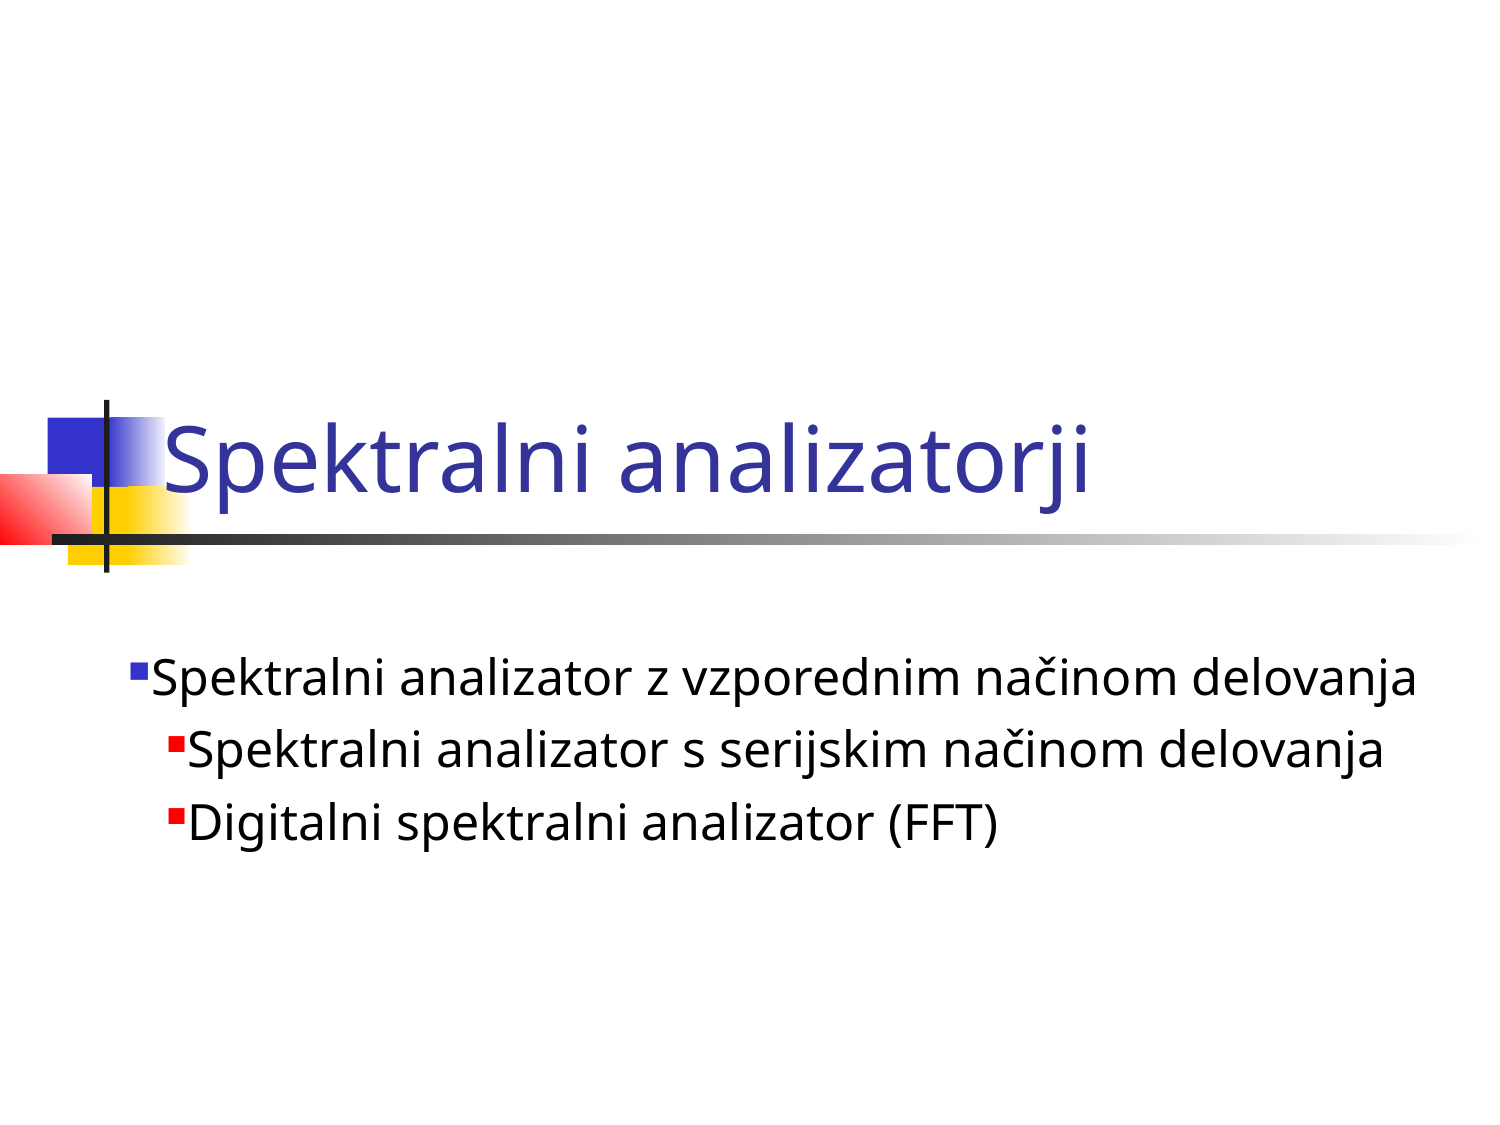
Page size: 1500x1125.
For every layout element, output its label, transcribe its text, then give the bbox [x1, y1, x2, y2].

subtitle Spektralni analizator z vzporednim načinom delovanja Spektralni analizator s serijskim načinom delovanja Digitalni spektralni analizator (FFT) [76, 637, 1471, 1024]
title Spektralni analizatorji [147, 278, 1423, 519]
